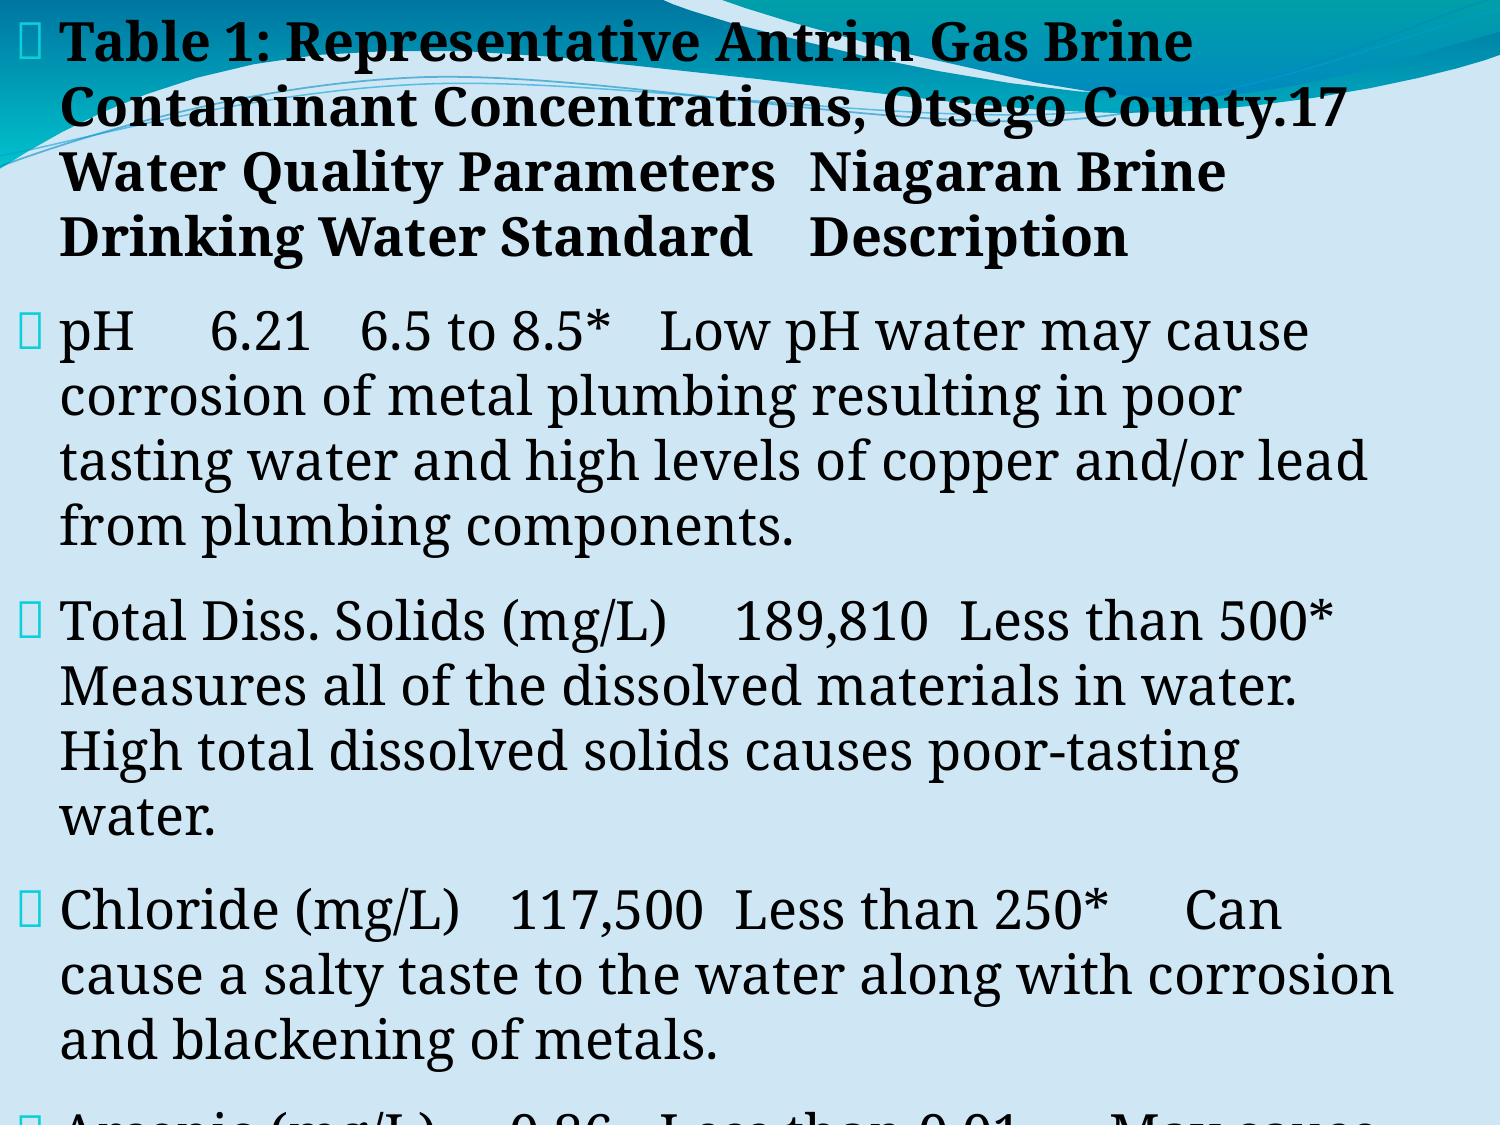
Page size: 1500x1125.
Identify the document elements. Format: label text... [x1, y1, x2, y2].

list Table 1: Representative Antrim Gas Brine Contaminant Concentrations, Otsego County.17 Water Quality Parameters Niagaran Brine Drinking Water Standard Description pH 6.21 6.5 to 8.5* Low pH water may cause corrosion of metal plumbing resulting in poor tasting water and high levels of copper and/or lead from plumbing components. Total Diss. Solids (mg/L) 189,810 Less than 500* Measures all of the dissolved materials in water. High total dissolved solids causes poor-tasting water. Chloride (mg/L) 117,500 Less than 250* Can cause a salty taste to the water along with corrosion and blackening of metals. Arsenic (mg/L) 0.86 Less than 0.01 May cause cancer and other serious health effects. Causes no obvious tastes, odors or stains in water. Barium (mg/L) 57 Less than 2.0** May cause hypertension and other serious health effects. Has no obvious tastes, odors or stains in water. Sodium (mg/L) 48,000 Less than 120 High concentrations may be causer hypertension and problematic for individuals on low sodium diets. No obvious tastes, odors or stains in water. Iron (mg/L) 100 Less than 0.30*/less than 2.0** May cause orange or brown stains and metallic-tasting water. Manganese (mg/L) 1.92 Less than 0.05*/less than 0.86** Causes black stains or flecks along with a metallic taste. Causes impairment of neurobehavioral function. Lead (mg/L) 4.77 Less than 0.004** Causes many serious mental health effects, especially in children. Causes no obvious tastes, odors or stains in water. Lithium (mg/L) 10 Less than 0.17 May cause serious health effects. Causes no obvious tastes, odors or stains in water. Arsenic (mg/L) 2.10 Less than 0.01** May cause cancer and other serious health effects. Causes no obvious tastes, odors or stains in water. Radium-226 & Radium 228 (pCi/g) 0.95 to 24 pCi/g. Background at 5 pCi/g 10 mrem/yr exposure* May cause cancer and other serious health effects. Causes no obvious tastes, odors or stains in water. Strontium (mg/L) 250 Less than 4.6 May cause serious health effects. Causes no obvious tastes, odors or stains in water. Selenium (mg/L) 0.33 Less than 0.05 May cause serious health effects. Causes no obvious tastes, odors or stains in water. Sulfate (mg/L) 850 Less than 250* . Causes taste, odor or staining problems in water. [0, 0, 1425, 1125]
